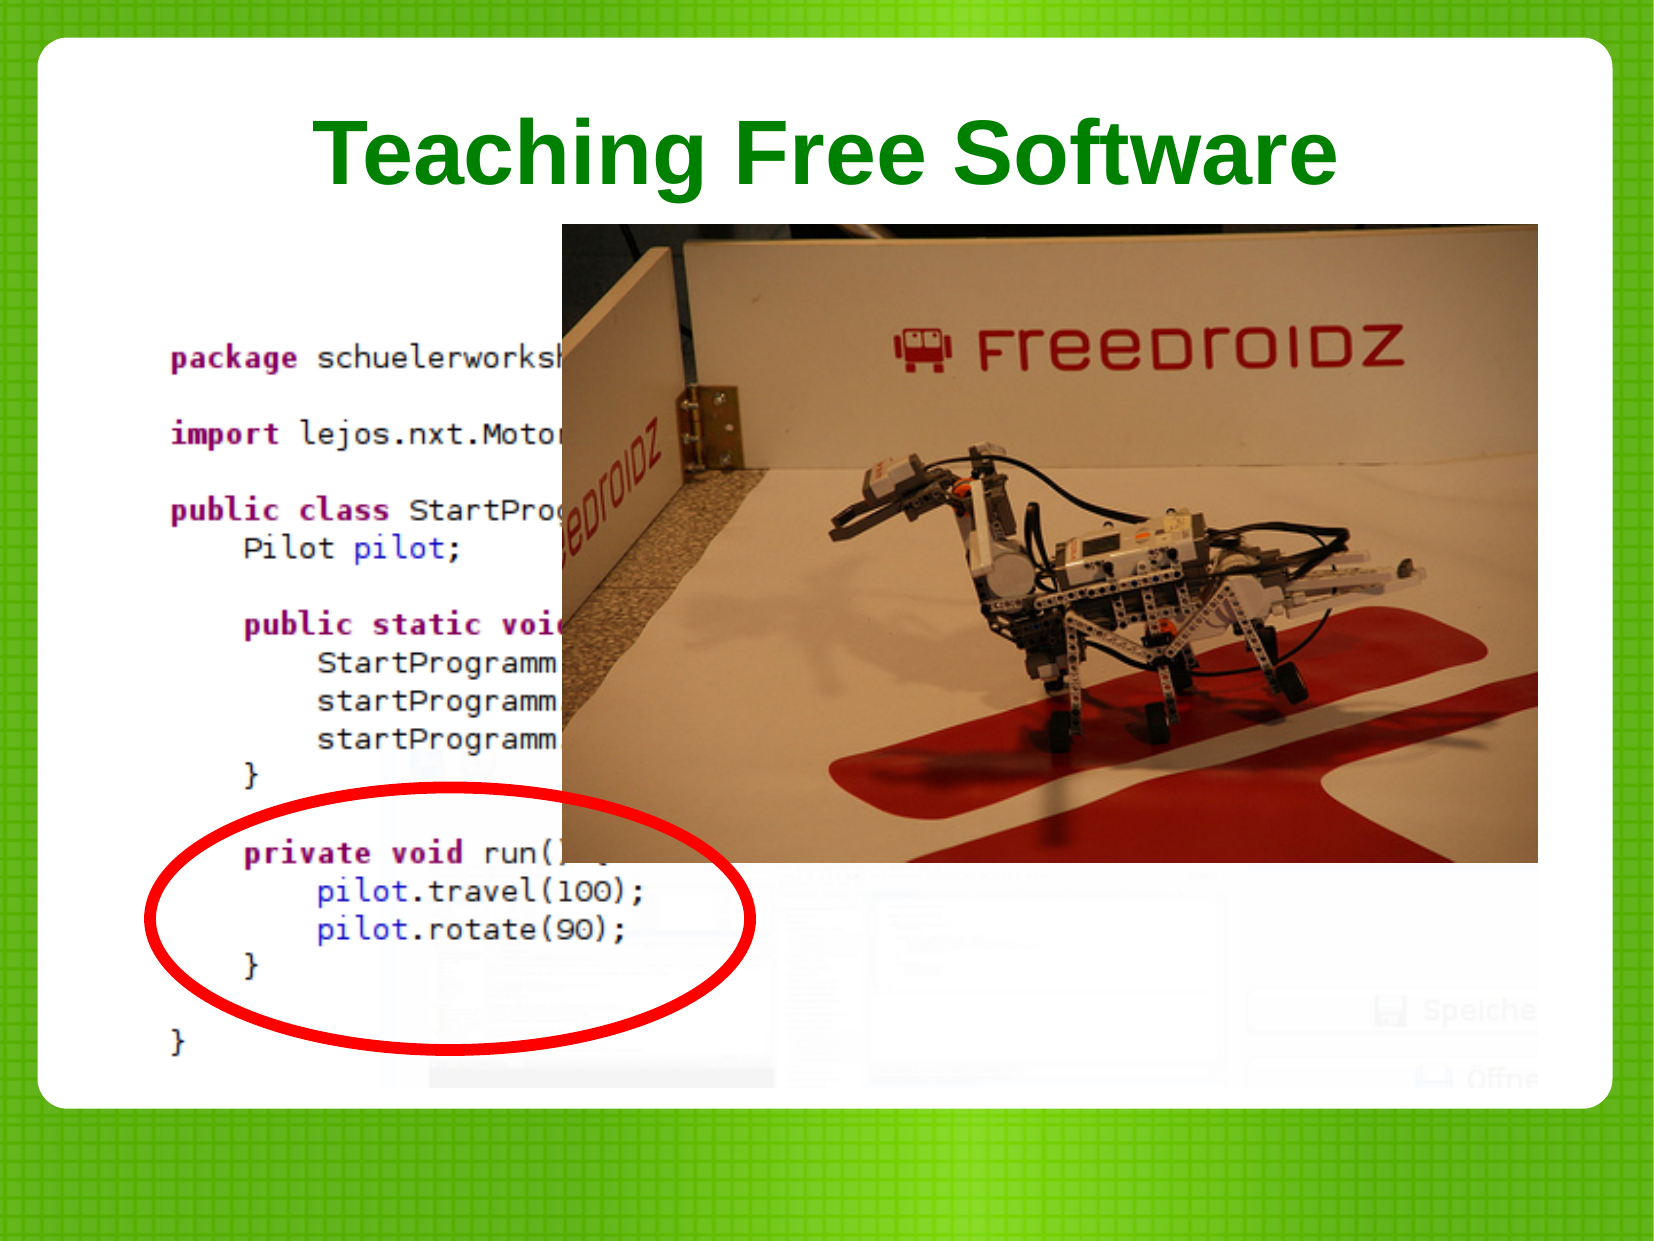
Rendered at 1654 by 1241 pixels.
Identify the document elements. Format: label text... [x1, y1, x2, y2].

picture [0, 0, 1654, 1241]
title Teaching Free Software [82, 49, 1571, 257]
